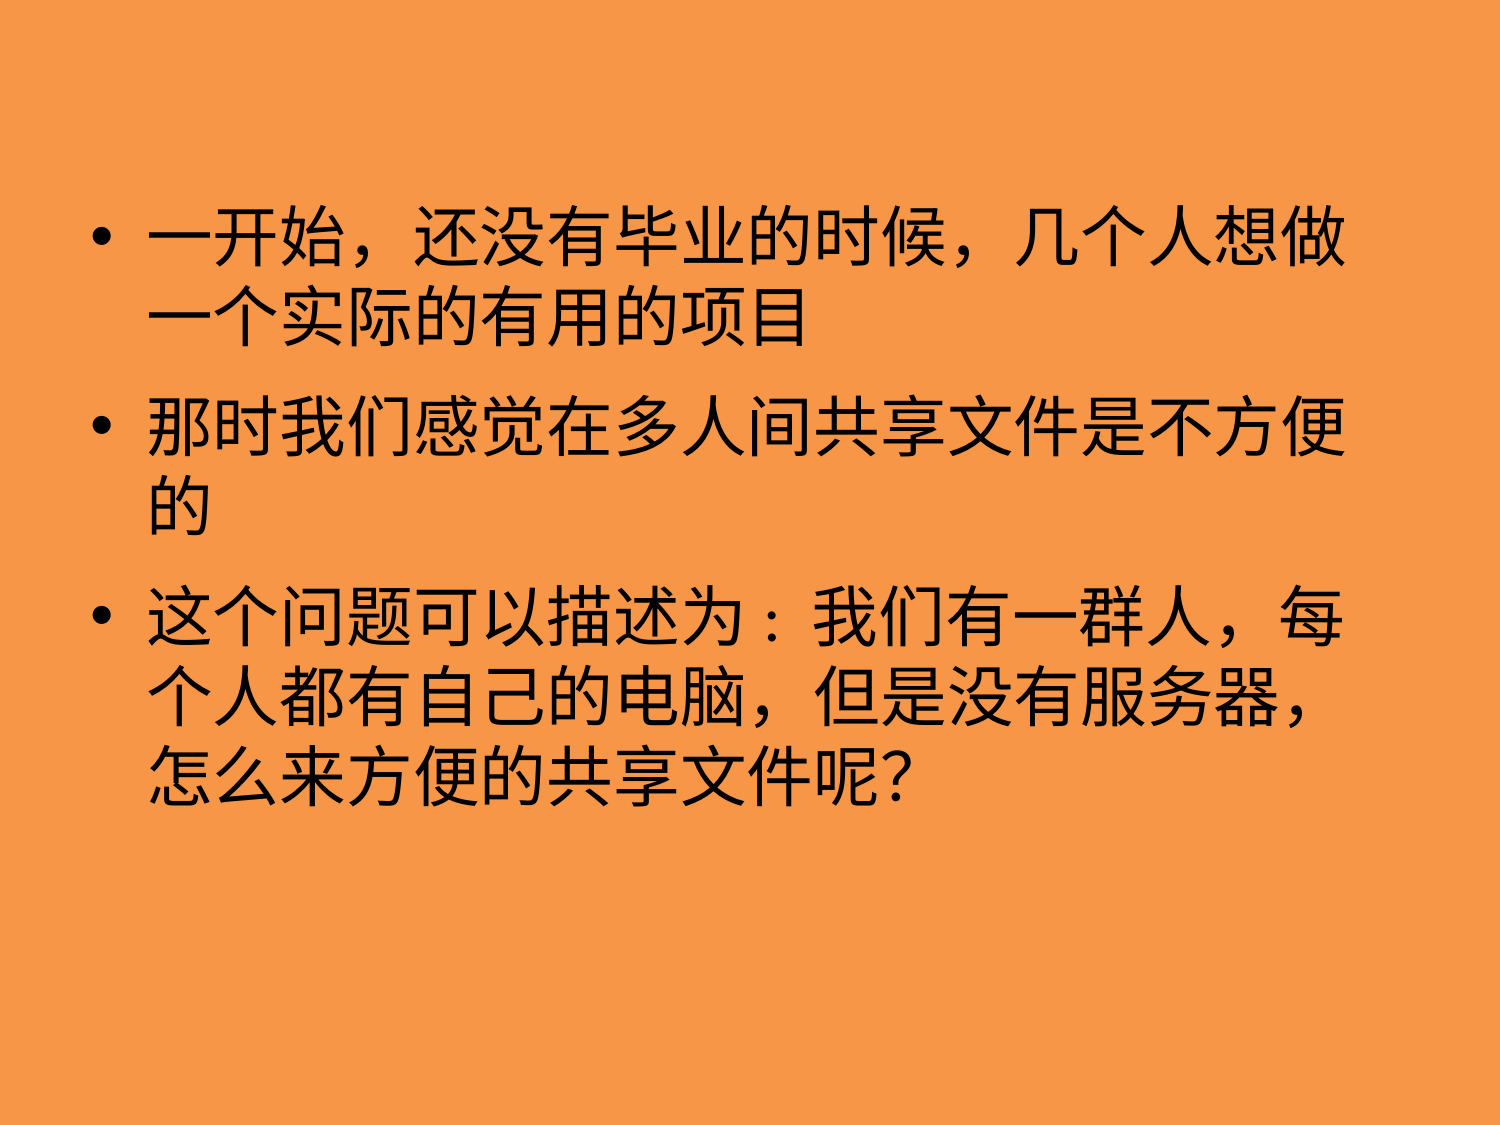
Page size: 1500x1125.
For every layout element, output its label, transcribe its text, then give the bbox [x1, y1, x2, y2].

list 一开始，还没有毕业的时候，几个人想做一个实际的有用的项目 那时我们感觉在多人间共享文件是不方便的 这个问题可以描述为: 我们有一群人，每个人都有自己的电脑，但是没有服务器，怎么来方便的共享文件呢？ [75, 187, 1425, 1005]
